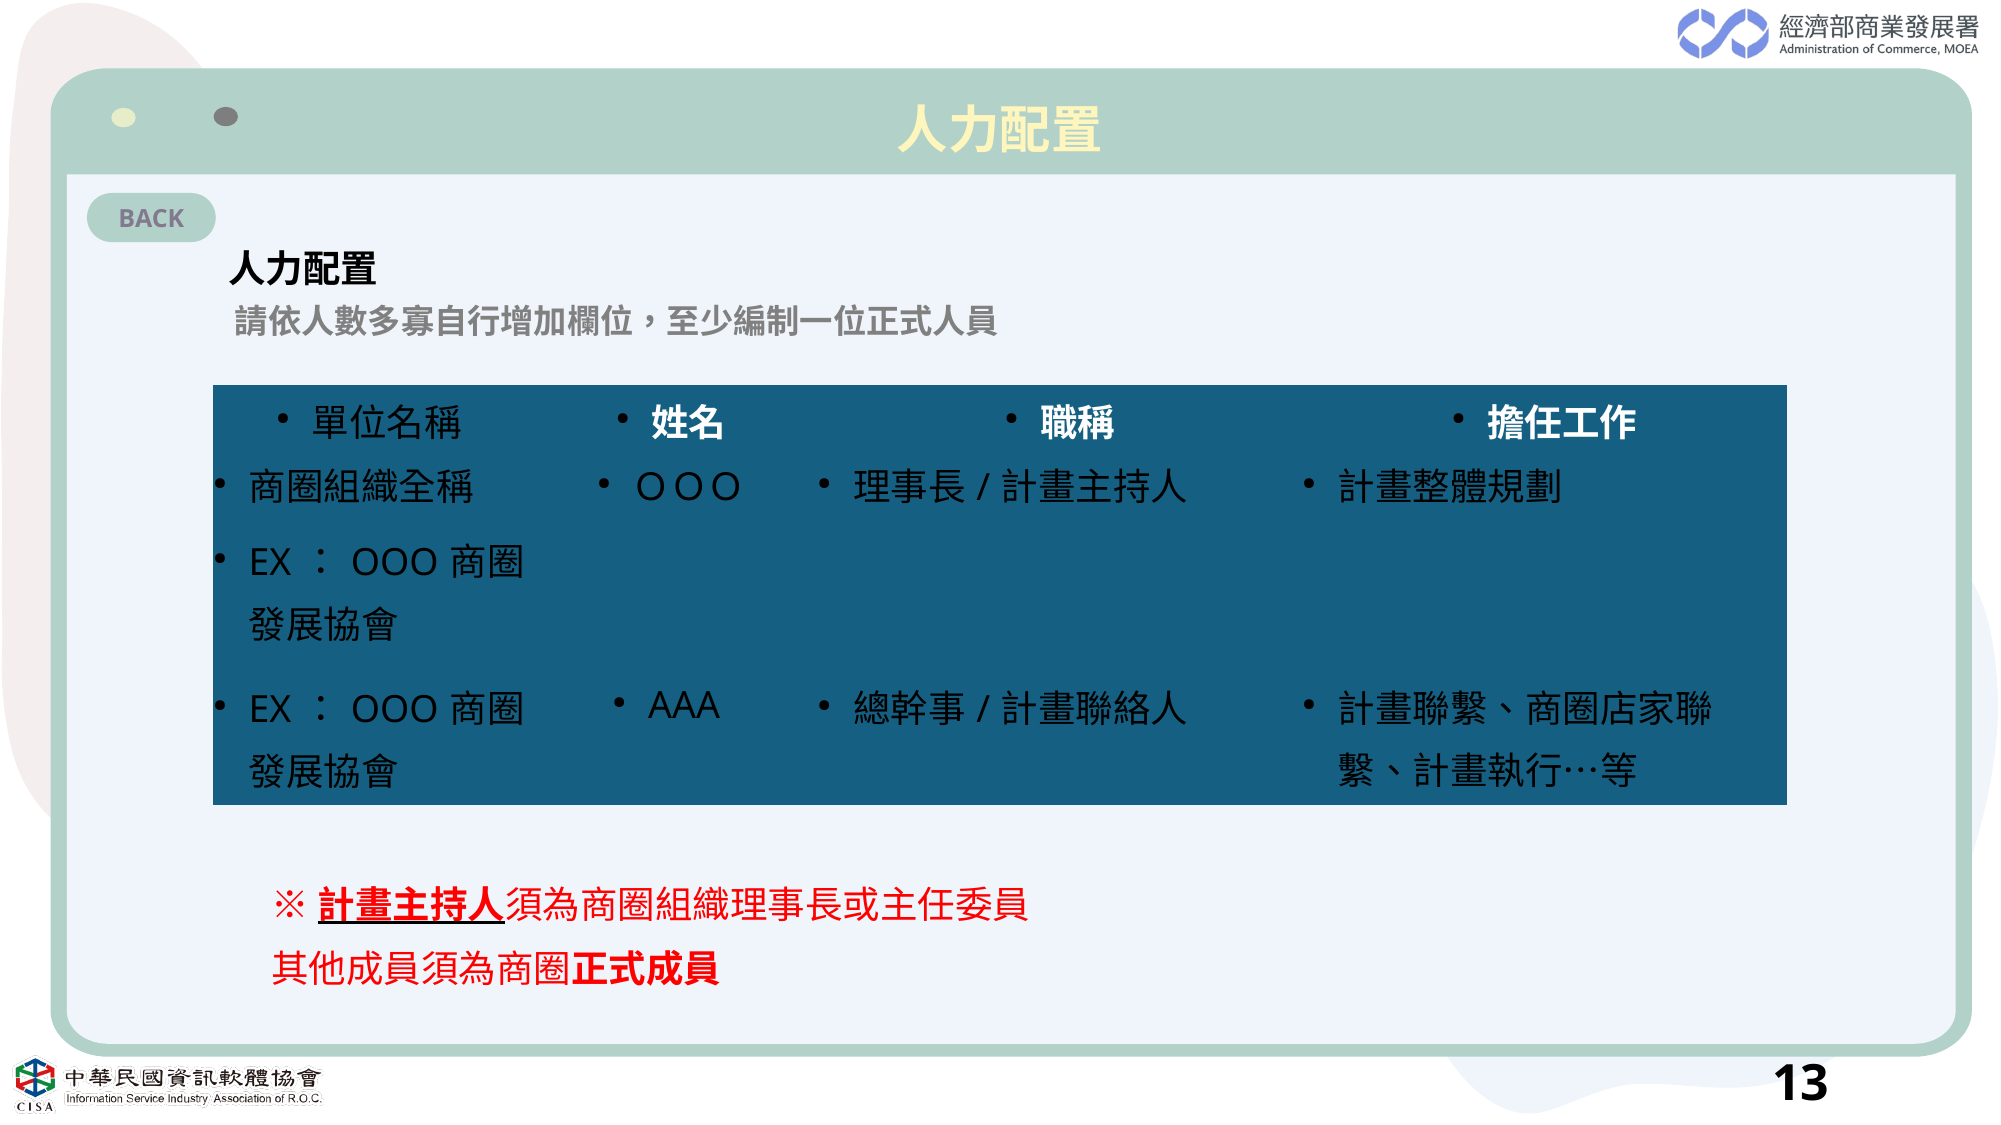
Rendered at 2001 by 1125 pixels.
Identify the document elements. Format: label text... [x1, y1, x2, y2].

text_box 請依人數多寡自行增加欄位，至少編制一位正式人員 [220, 292, 1015, 347]
text_box BACK [86, 183, 216, 247]
text_box ※計畫主持人須為商圈組織理事長或主任委員 其他成員須為商圈正式成員 [256, 866, 1508, 995]
table_cell 計畫整體規劃 [1302, 449, 1787, 671]
table_cell ＯＯＯ [525, 449, 818, 671]
text_box 人力配置 [659, 86, 1340, 156]
table_cell 總幹事/計畫聯絡人 [818, 671, 1302, 805]
table_header 擔任工作 [1302, 385, 1787, 449]
table_cell 商圈組織全稱 EX：OOO商圈發展協會 [213, 449, 525, 671]
table_header 單位名稱 [213, 385, 525, 449]
table_header 姓名 [525, 385, 818, 449]
text_box 人力配置 [213, 237, 396, 299]
table_cell 計畫聯繫、商圈店家聯繫、計畫執行…等 [1302, 671, 1787, 805]
text_box [50, 68, 1972, 1057]
table_header 職稱 [818, 385, 1302, 449]
table_cell EX：OOO商圈發展協會 [213, 671, 525, 805]
table_cell 理事長/計畫主持人 [818, 449, 1302, 671]
table_cell AAA [525, 671, 818, 805]
